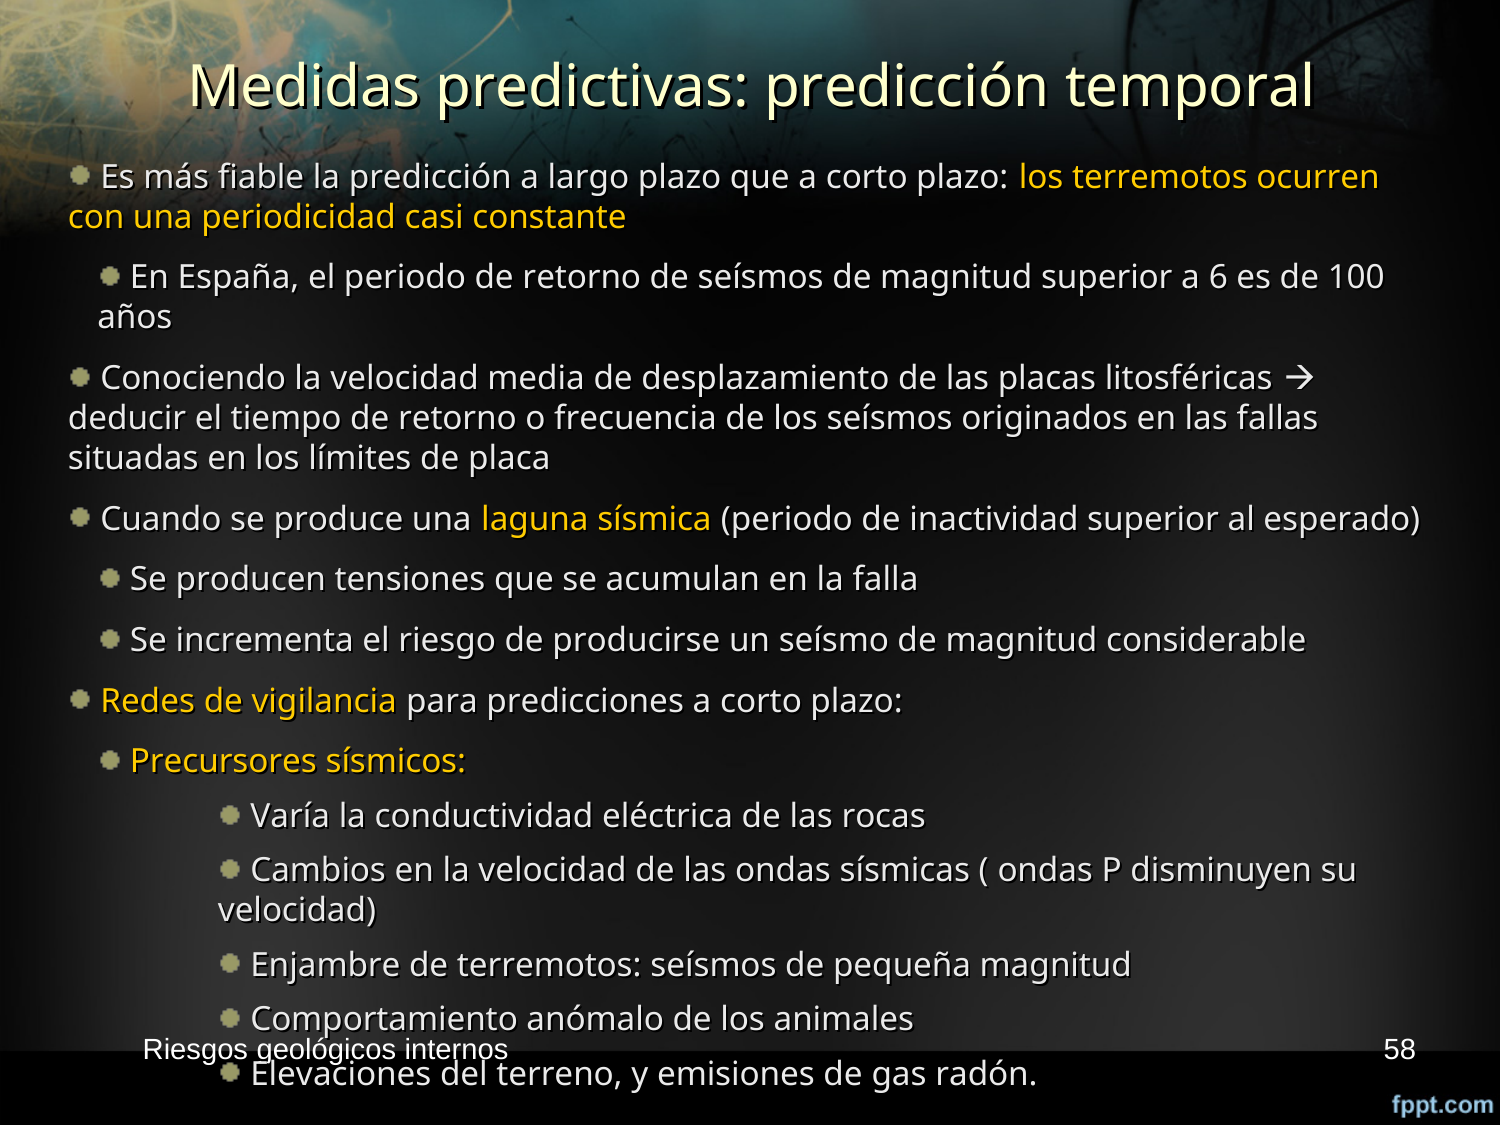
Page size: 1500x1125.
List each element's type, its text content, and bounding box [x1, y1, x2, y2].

text_box Es más fiable la predicción a largo plazo que a corto plazo: los terremotos ocurren con una periodicidad casi constante En España, el periodo de retorno de seísmos de magnitud superior a 6 es de 100 años Conociendo la velocidad media de desplazamiento de las placas litosféricas  deducir el tiempo de retorno o frecuencia de los seísmos originados en las fallas situadas en los límites de placa Cuando se produce una laguna sísmica (periodo de inactividad superior al esperado) Se producen tensiones que se acumulan en la falla Se incrementa el riesgo de producirse un seísmo de magnitud considerable Redes de vigilancia para predicciones a corto plazo: Precursores sísmicos: Varía la conductividad eléctrica de las rocas Cambios en la velocidad de las ondas sísmicas ( ondas P disminuyen su velocidad) Enjambre de terremotos: seísmos de pequeña magnitud Comportamiento anómalo de los animales Elevaciones del terreno, y emisiones de gas radón. [53, 147, 1459, 1100]
title Medidas predictivas: predicción temporal [76, 18, 1427, 147]
picture [0, 0, 1500, 1125]
